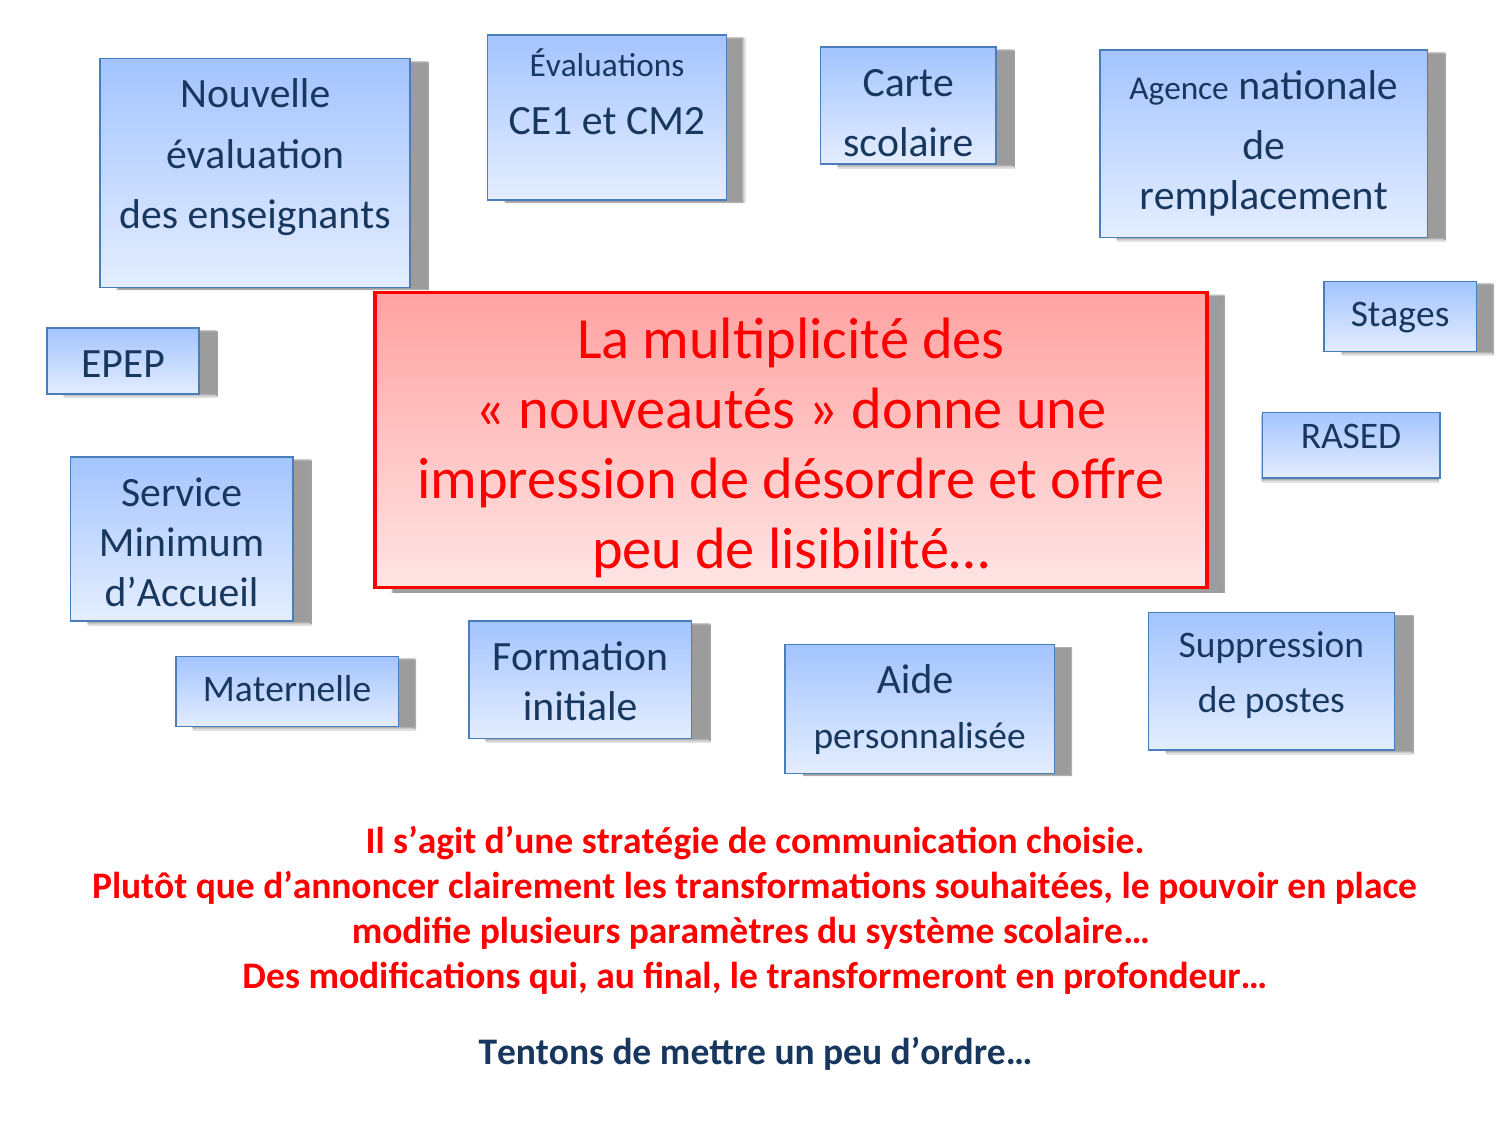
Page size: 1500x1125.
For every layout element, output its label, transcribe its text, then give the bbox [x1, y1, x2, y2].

text_box Service Minimum d’Accueil [70, 457, 294, 622]
text_box Maternelle [175, 656, 399, 727]
text_box Agence nationale de remplacement [1099, 49, 1428, 238]
text_box Suppression de postes [1148, 612, 1395, 751]
text_box La multiplicité des « nouveautés » donne une impression de désordre et offre peu de lisibilité… [374, 292, 1208, 588]
text_box RASED [1262, 412, 1440, 479]
text_box Tentons de mettre un peu d’ordre… [70, 1019, 1442, 1080]
text_box Il s’agit d’une stratégie de communication choisie. Plutôt que d’annoncer clairement les transformations souhaitées, le pouvoir en place modifie plusieurs paramètres du système scolaire… Des modifications qui, au final, le transformeront en profondeur… [46, 808, 1465, 1004]
text_box EPEP [46, 328, 200, 394]
text_box Évaluations CE1 et CM2 [487, 35, 727, 201]
text_box Formation initiale [468, 621, 692, 739]
text_box Aide personnalisée [785, 644, 1055, 774]
text_box Stages [1324, 281, 1477, 352]
text_box Carte scolaire [820, 46, 997, 165]
text_box Nouvelle évaluation des enseignants [99, 58, 411, 288]
